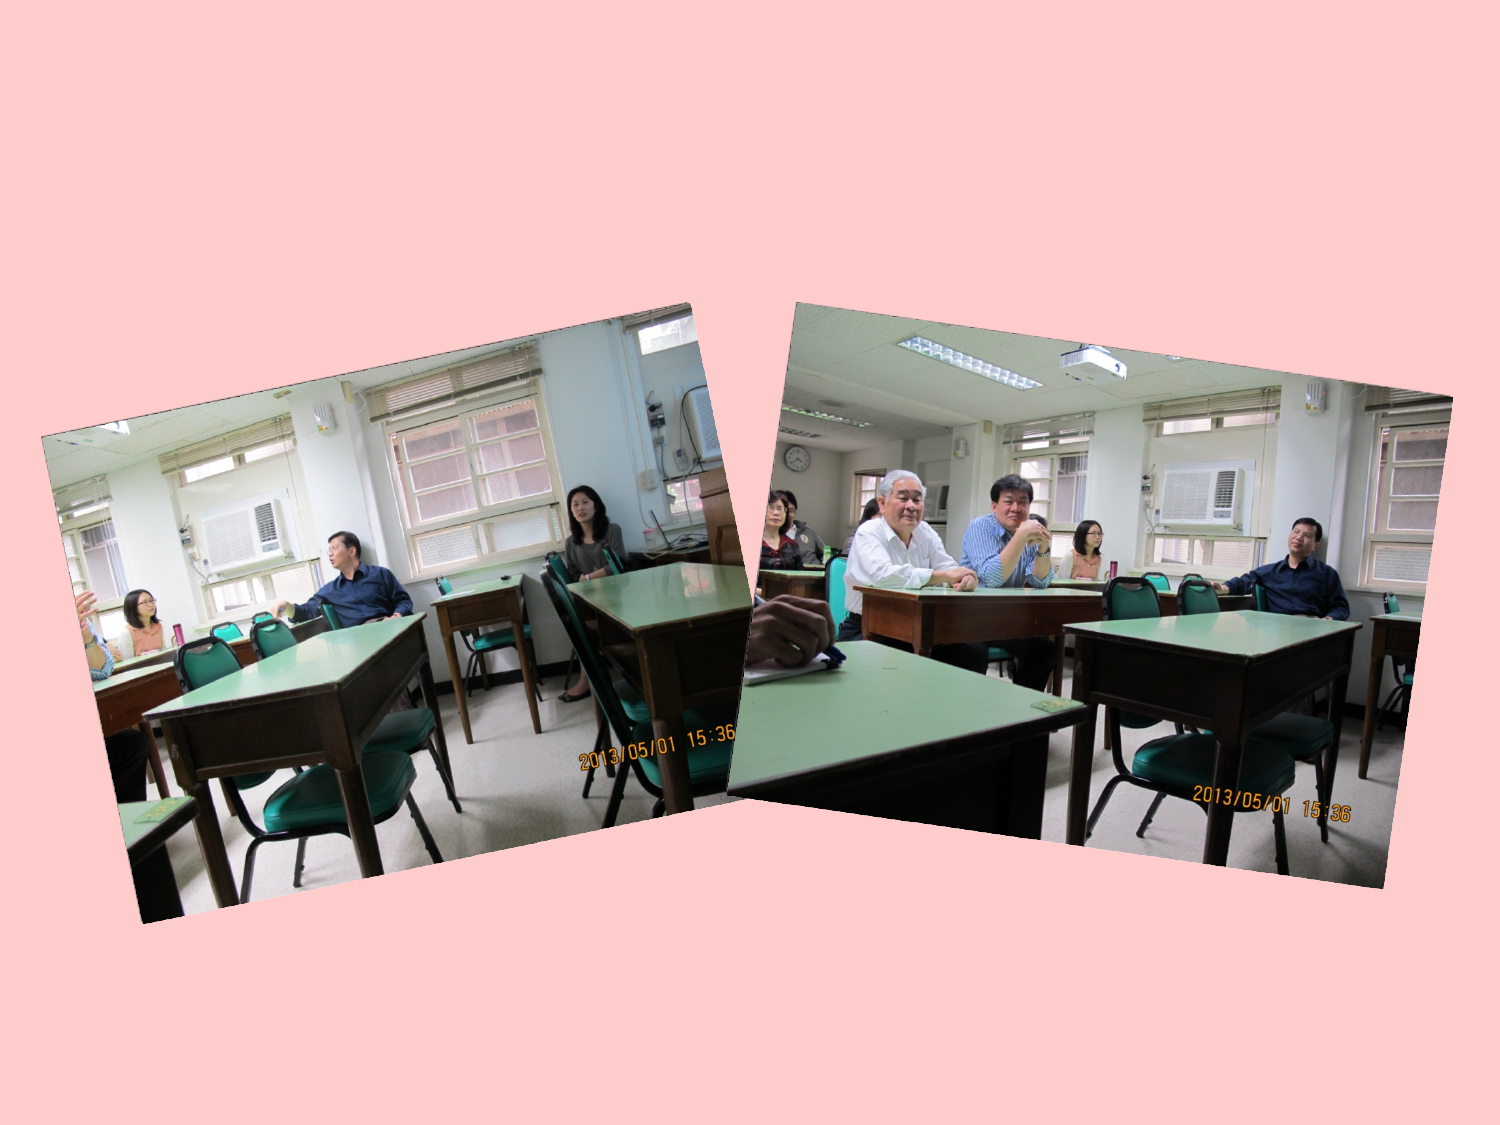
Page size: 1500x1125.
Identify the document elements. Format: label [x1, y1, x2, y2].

picture [41, 302, 1453, 924]
